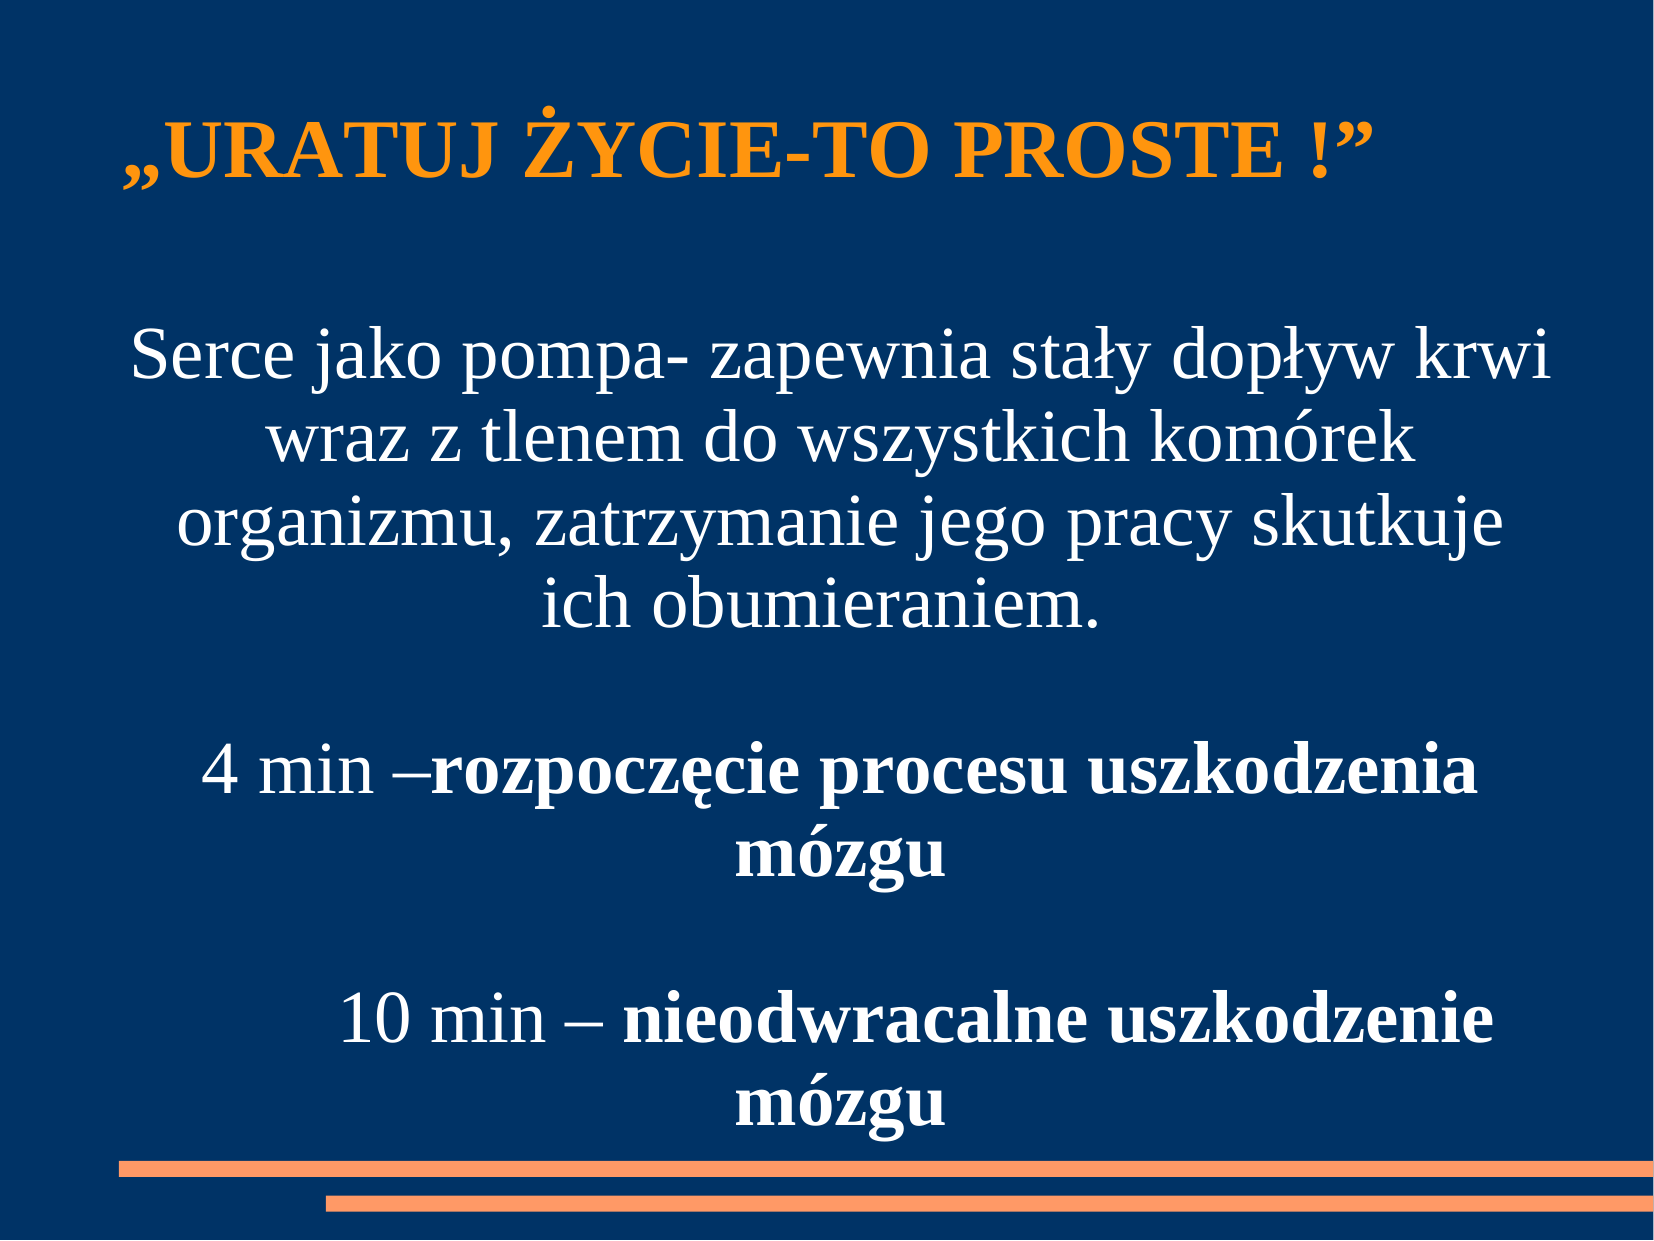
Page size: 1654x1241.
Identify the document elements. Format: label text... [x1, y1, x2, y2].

title „URATUJ ŻYCIE-TO PROSTE !” [121, 53, 1534, 247]
subtitle Serce jako pompa- zapewnia stały dopływ krwi wraz z tlenem do wszystkich komórek organizmu, zatrzymanie jego pracy skutkuje ich obumieraniem. 4 min –rozpoczęcie procesu uszkodzenia mózgu 10 min – nieodwracalne uszkodzenie mózgu [121, 312, 1561, 1142]
